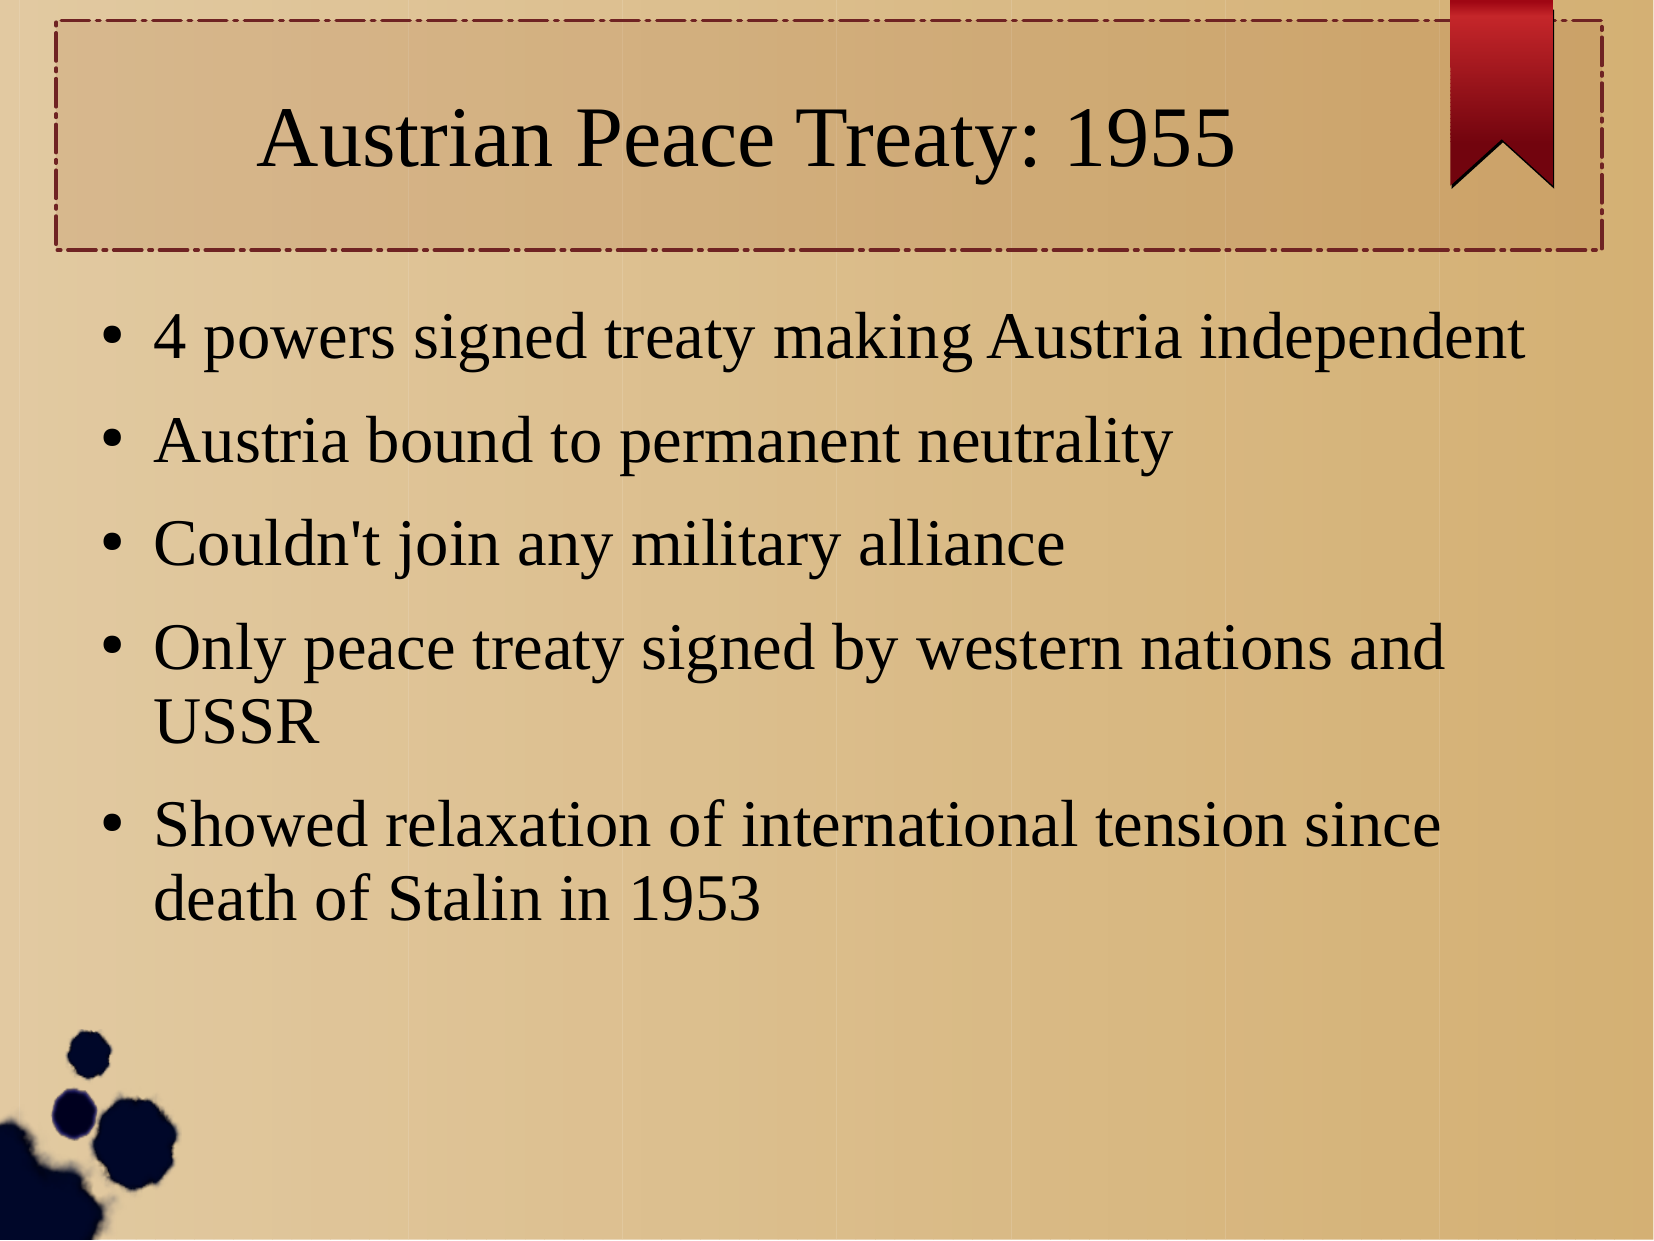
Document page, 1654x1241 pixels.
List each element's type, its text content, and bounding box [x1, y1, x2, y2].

list 4 powers signed treaty making Austria independent Austria bound to permanent neutrality Couldn't join any military alliance Only peace treaty signed by western nations and USSR Showed relaxation of international tension since death of Stalin in 1953 [82, 299, 1571, 1019]
title Austrian Peace Treaty: 1955 [82, 47, 1412, 229]
